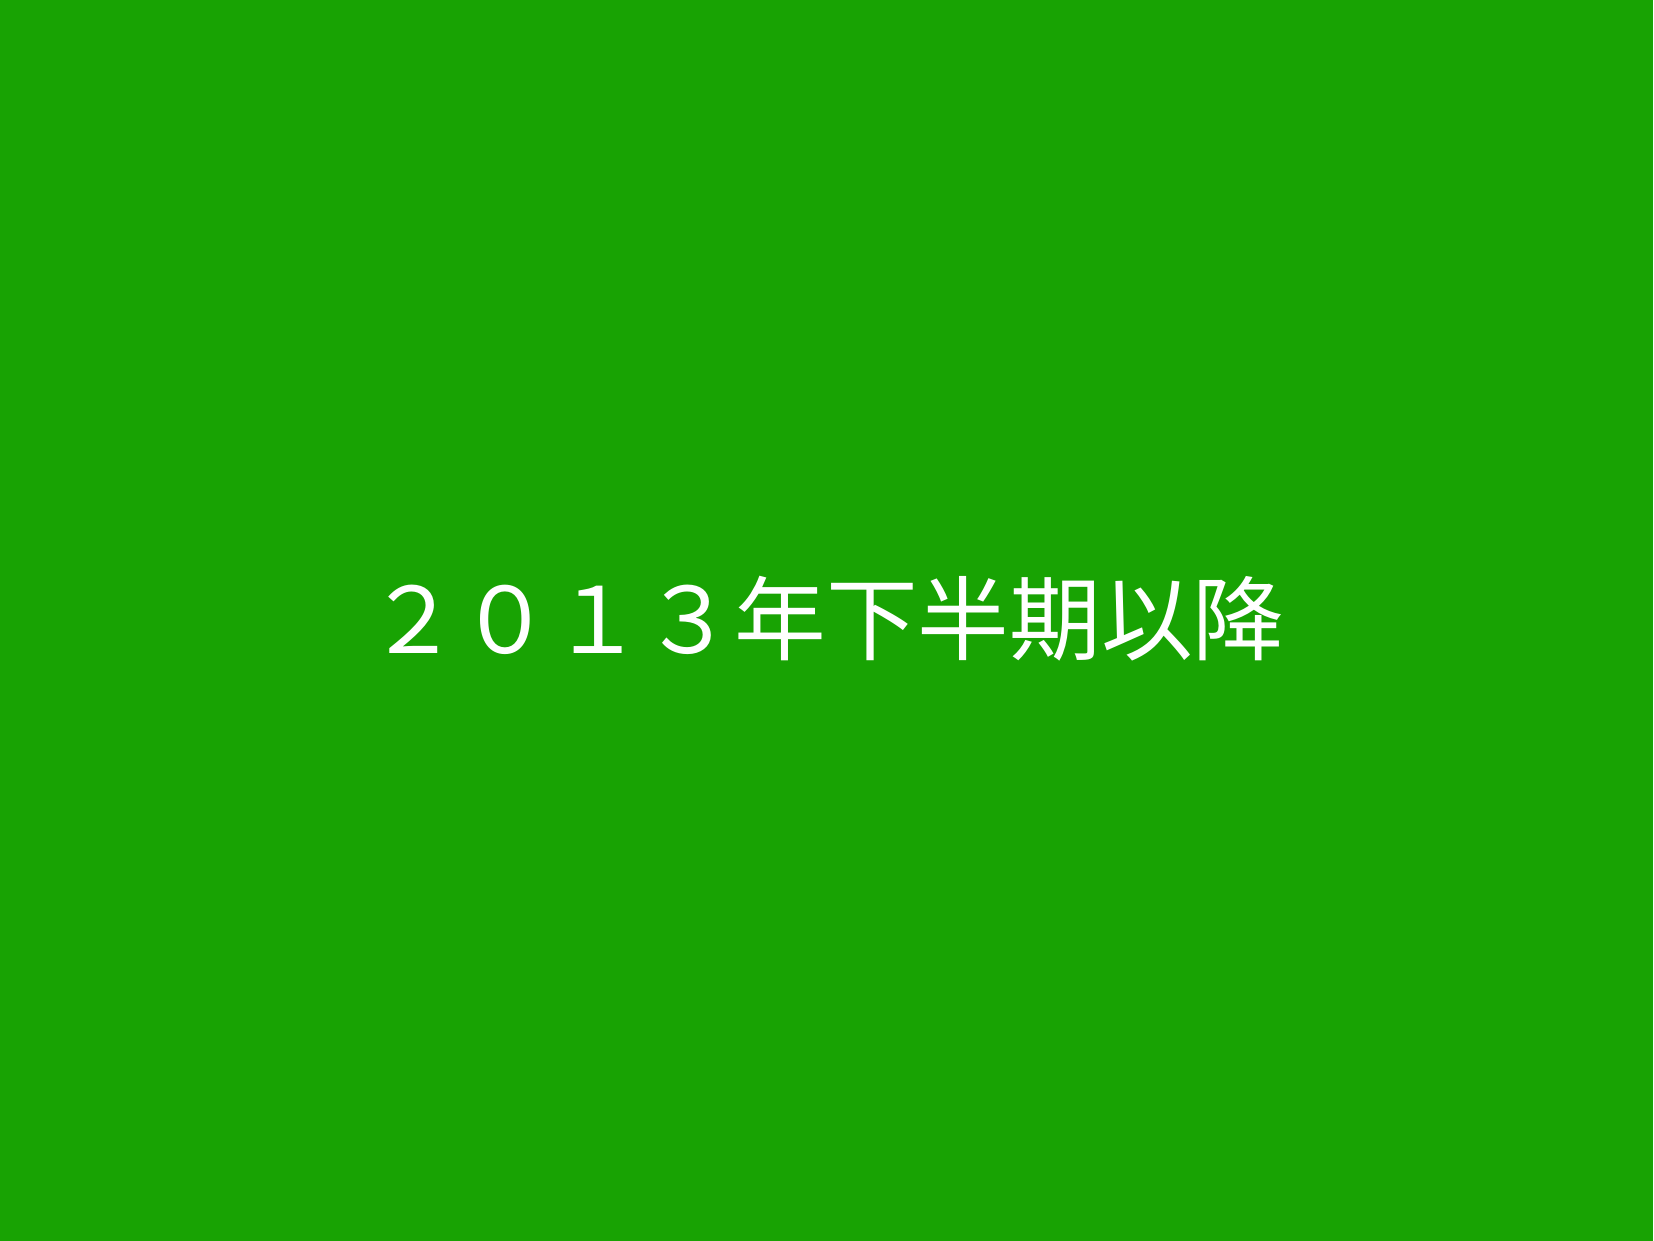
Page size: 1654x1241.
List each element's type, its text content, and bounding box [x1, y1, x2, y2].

title ２０１３年下半期以降 [82, 510, 1571, 718]
